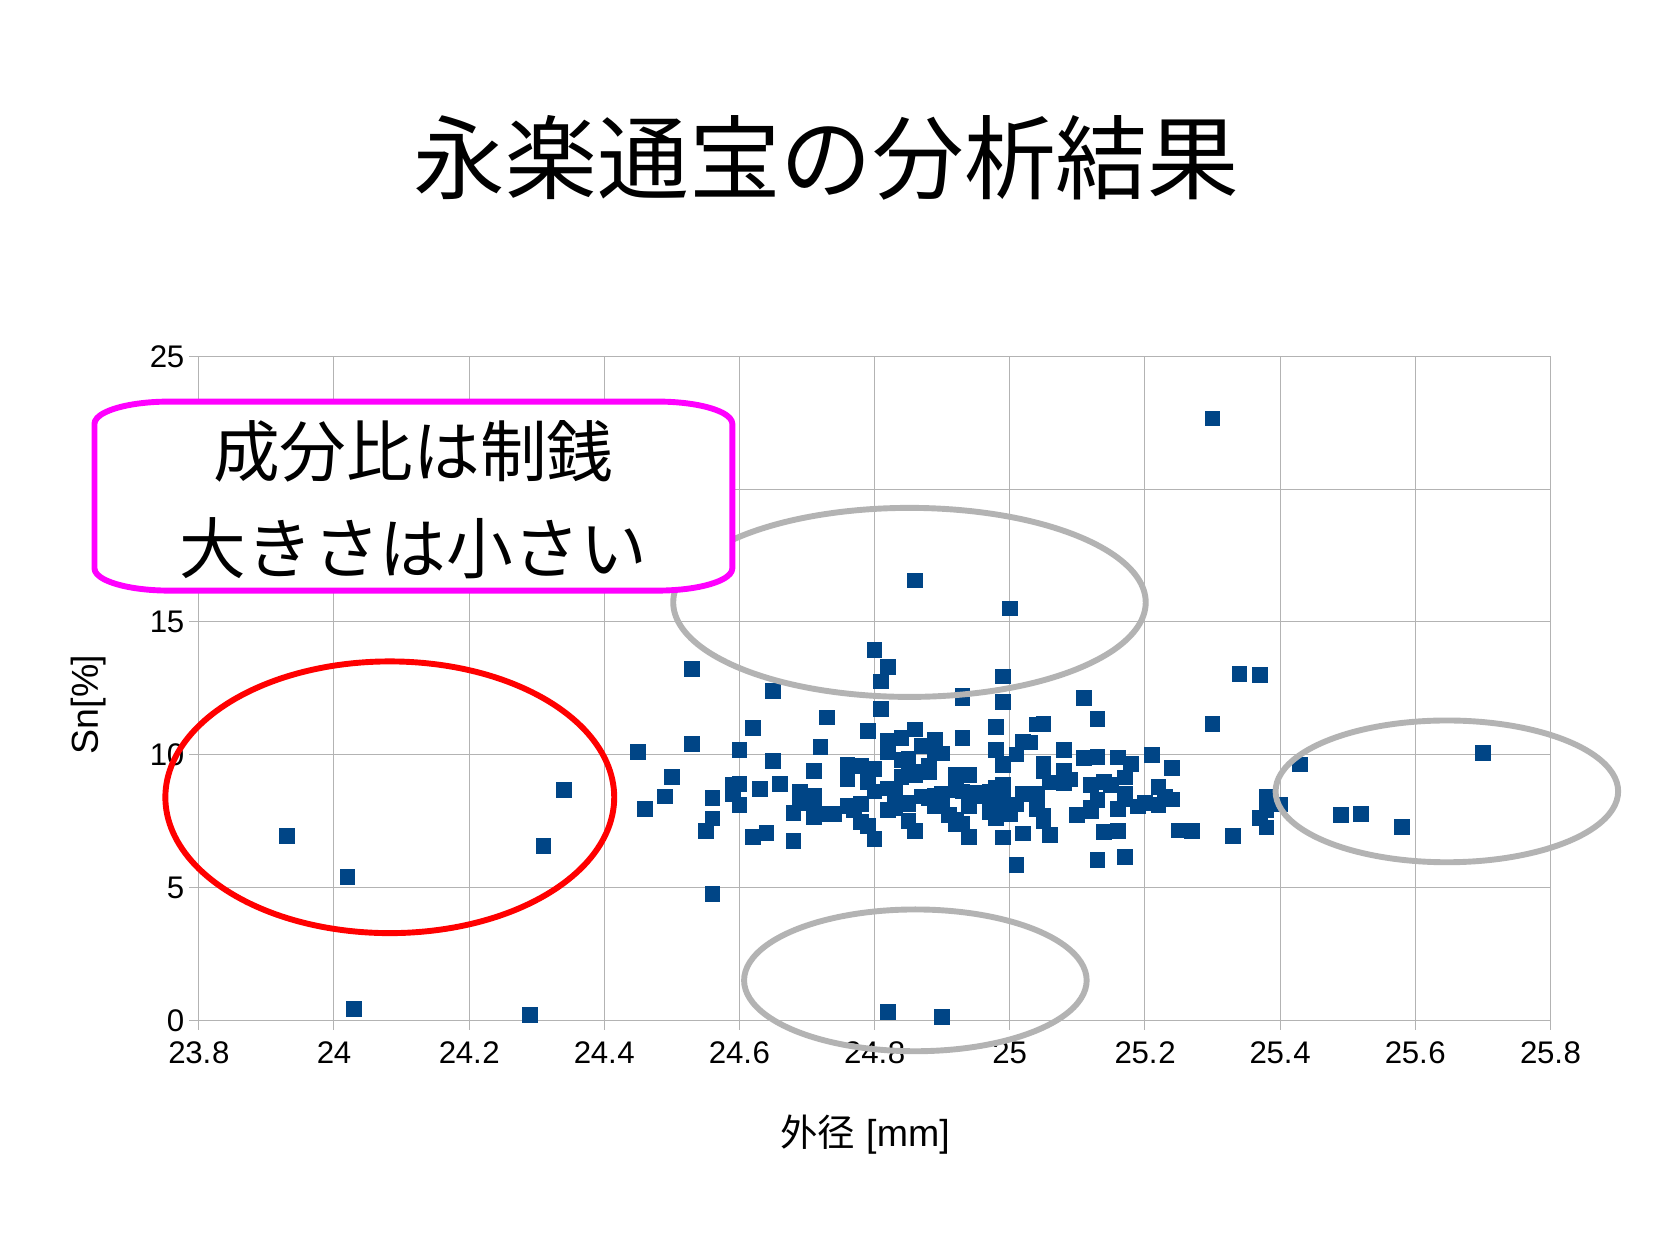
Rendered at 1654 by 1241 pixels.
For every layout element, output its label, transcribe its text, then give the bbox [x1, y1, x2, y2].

chart [5, 249, 1636, 1241]
text_box 成分比は制銭 大きさは小さい [94, 401, 733, 591]
title 永楽通宝の分析結果 [82, 49, 1571, 249]
